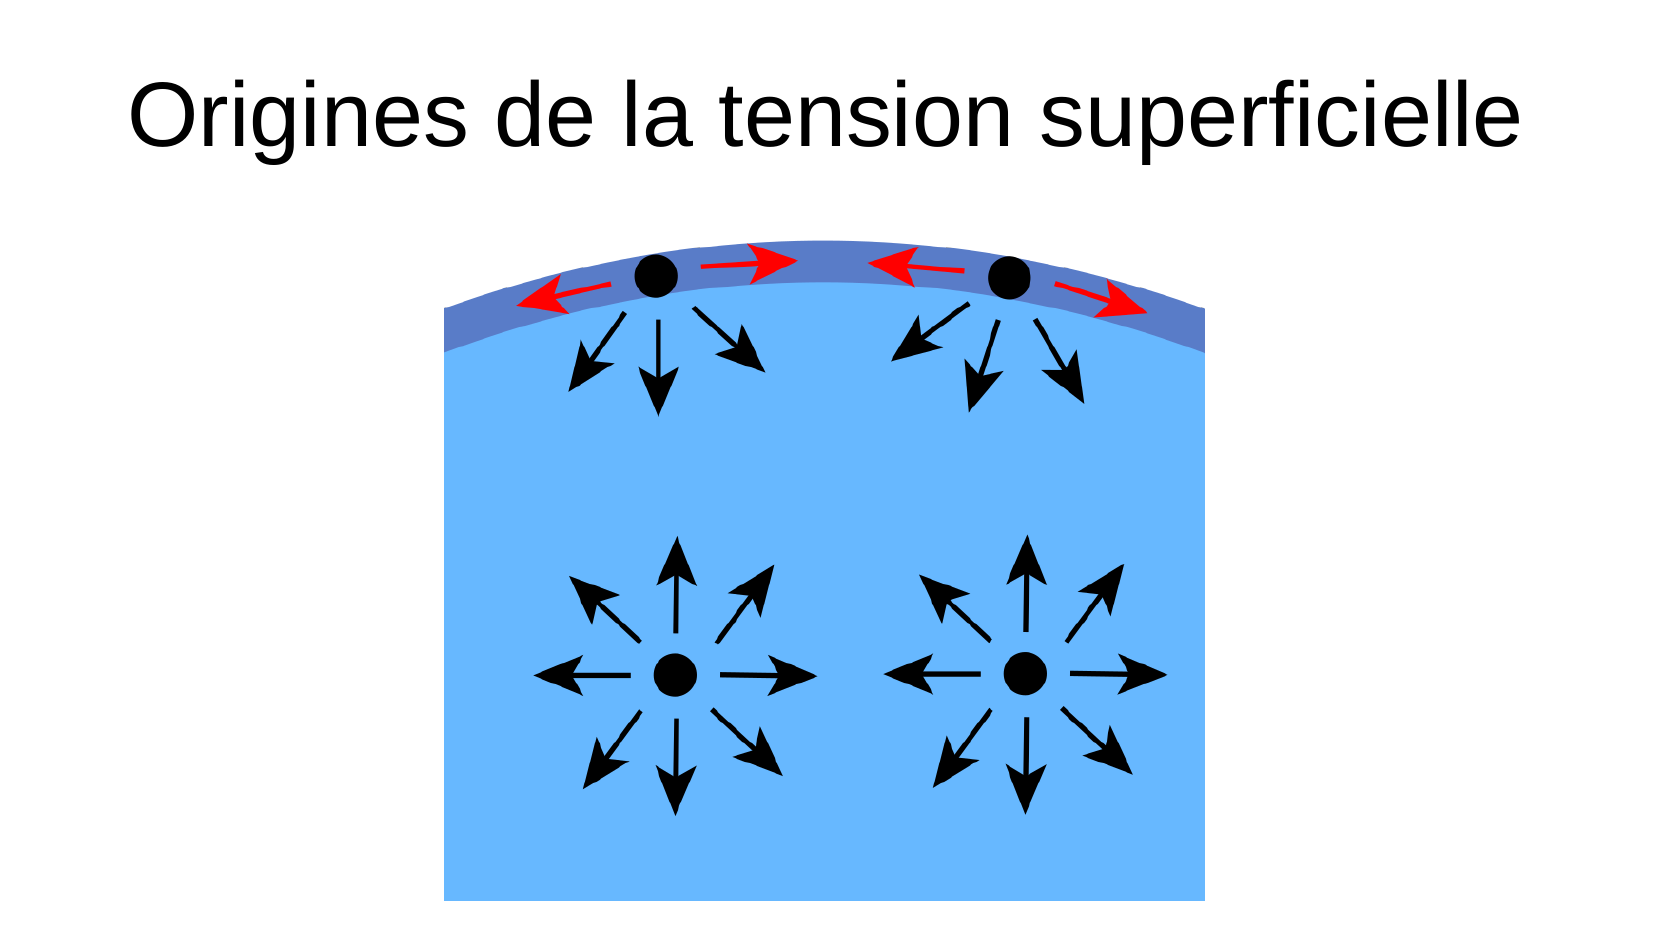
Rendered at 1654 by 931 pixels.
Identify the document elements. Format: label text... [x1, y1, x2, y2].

picture [444, 129, 1205, 902]
title Origines de la tension superficielle [82, 37, 1571, 193]
